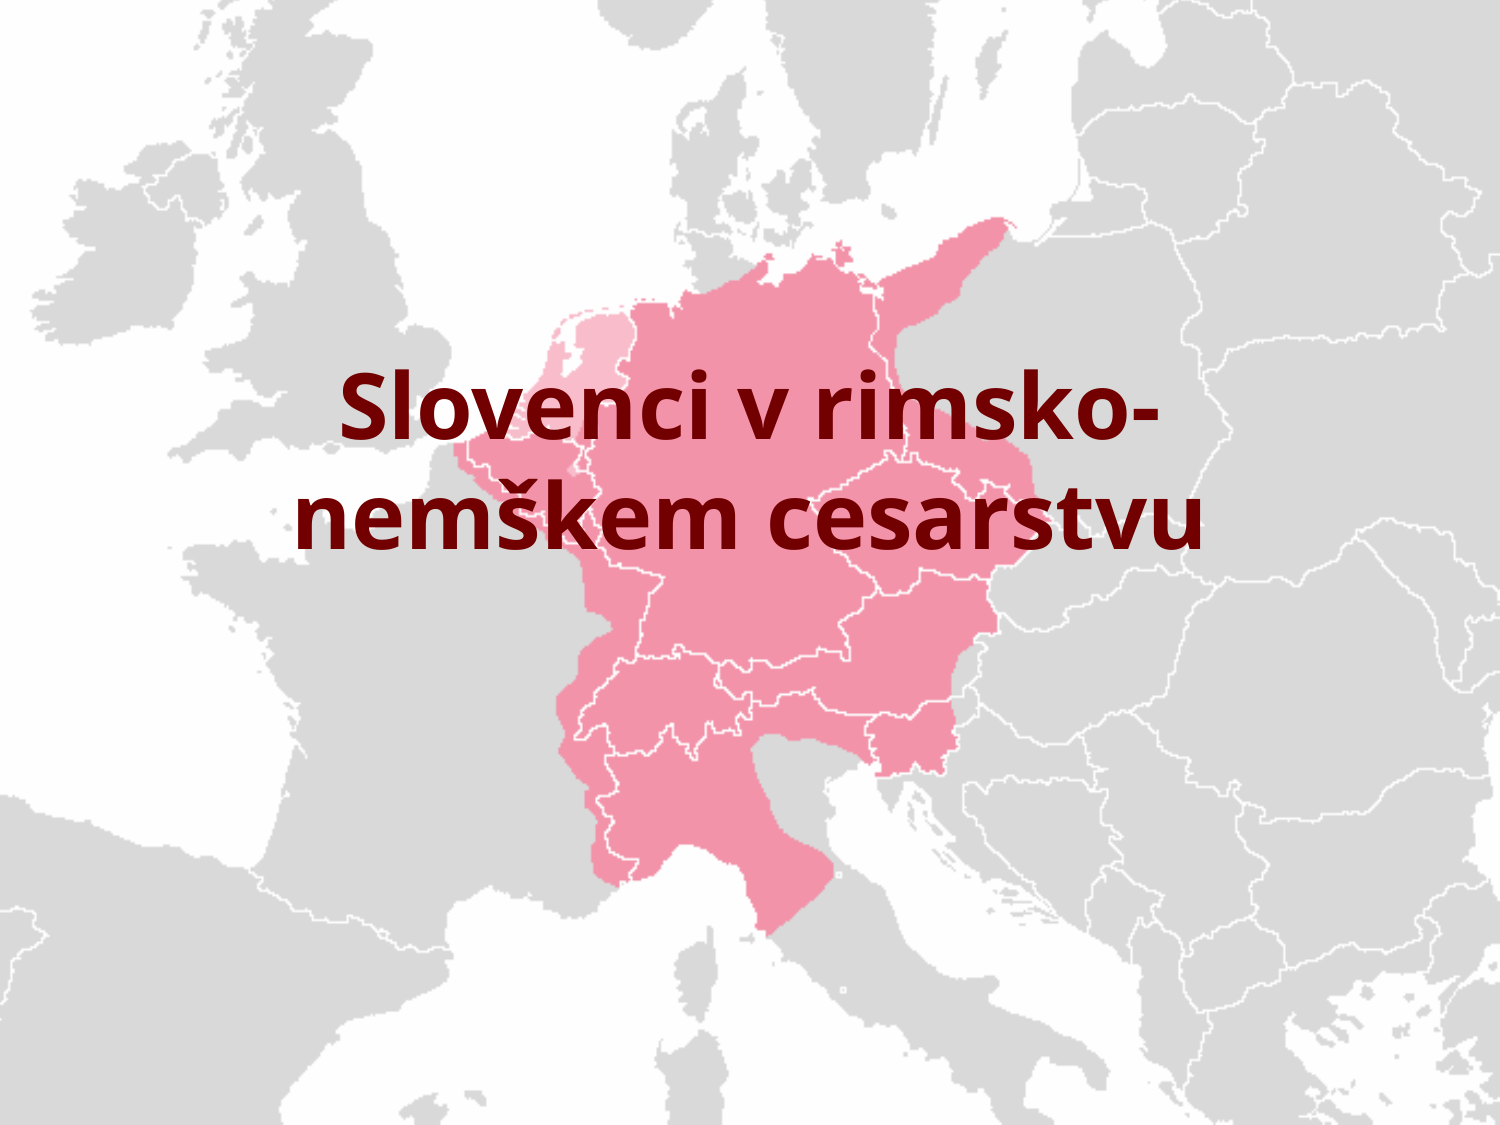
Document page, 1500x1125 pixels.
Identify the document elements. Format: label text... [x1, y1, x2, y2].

picture [0, 0, 1500, 1125]
title Slovenci v rimsko-nemškem cesarstvu [112, 290, 1388, 575]
subtitle [225, 637, 1275, 925]
